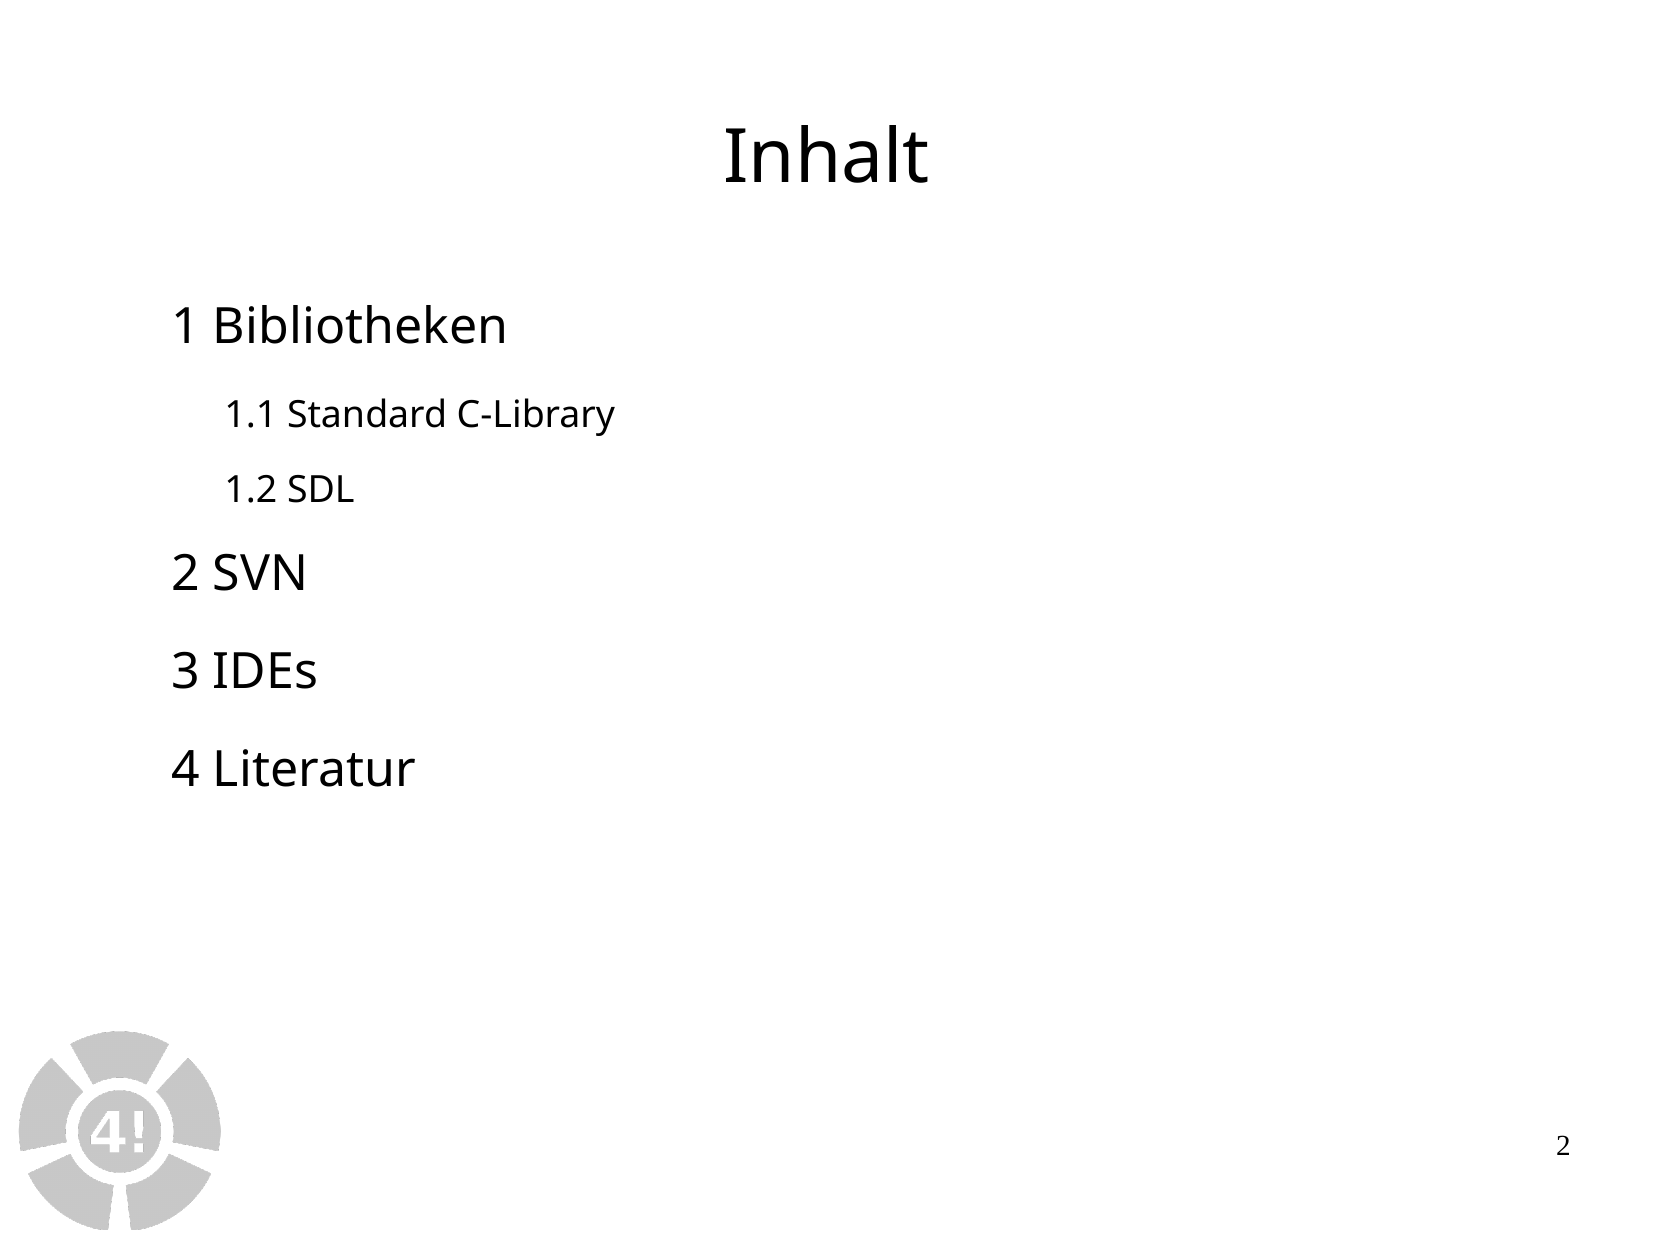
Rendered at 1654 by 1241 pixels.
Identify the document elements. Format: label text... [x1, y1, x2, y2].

title Inhalt [82, 49, 1571, 257]
list 1 Bibliotheken 1.1 Standard C-Library 1.2 SDL 2 SVN 3 IDEs 4 Literatur [153, 290, 1512, 1109]
picture [11, 1031, 226, 1230]
